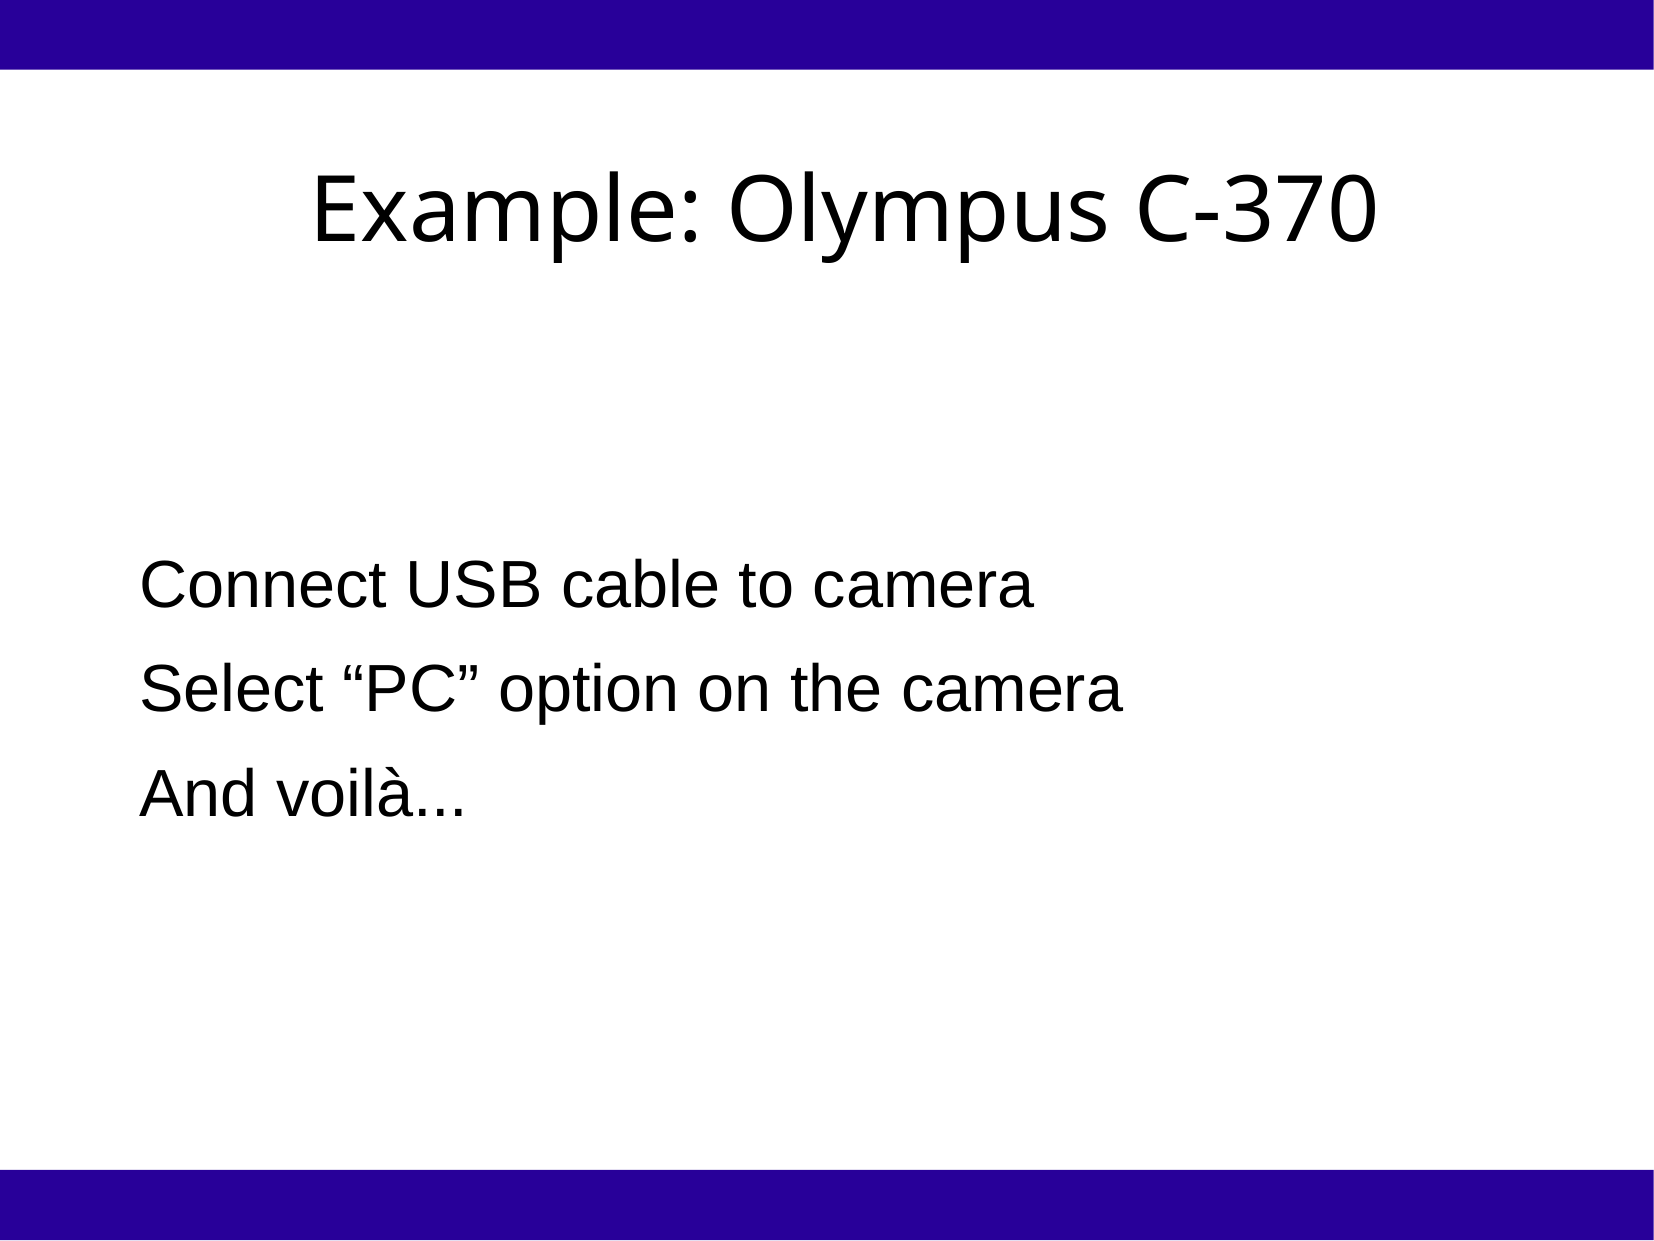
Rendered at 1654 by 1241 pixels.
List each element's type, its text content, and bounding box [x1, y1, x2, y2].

title Example: Olympus C-370 [121, 102, 1534, 311]
list Connect USB cable to camera Select “PC” option on the camera And voilà... [121, 547, 1534, 1127]
